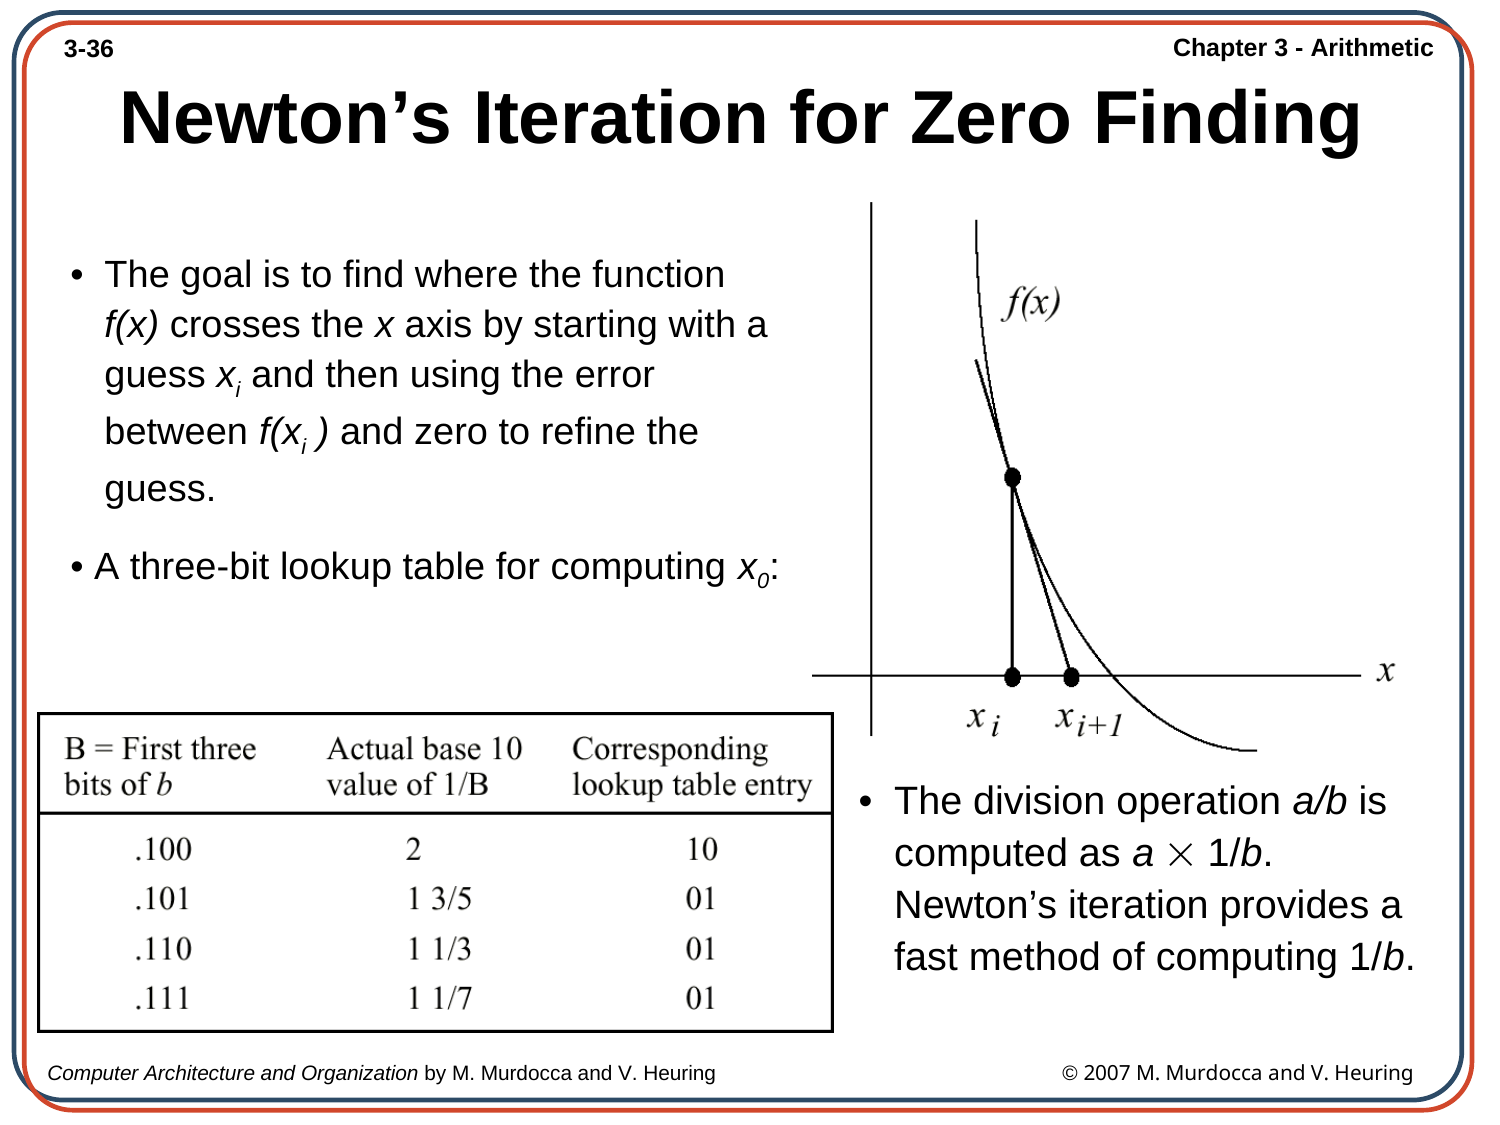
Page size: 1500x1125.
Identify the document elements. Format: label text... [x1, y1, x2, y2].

text_box • The goal is to find where the function f(x) crosses the x axis by starting with a guess xi and then using the error between f(xi ) and zero to refine the guess. • A three-bit lookup table for computing x0: [37, 237, 801, 650]
picture [37, 199, 1435, 1033]
title Newton’s Iteration for Zero Finding [37, 75, 1447, 163]
text_box • The division operation a/b is computed as a  1/b. Newton’s iteration provides a fast method of computing 1/b. [834, 762, 1438, 1000]
